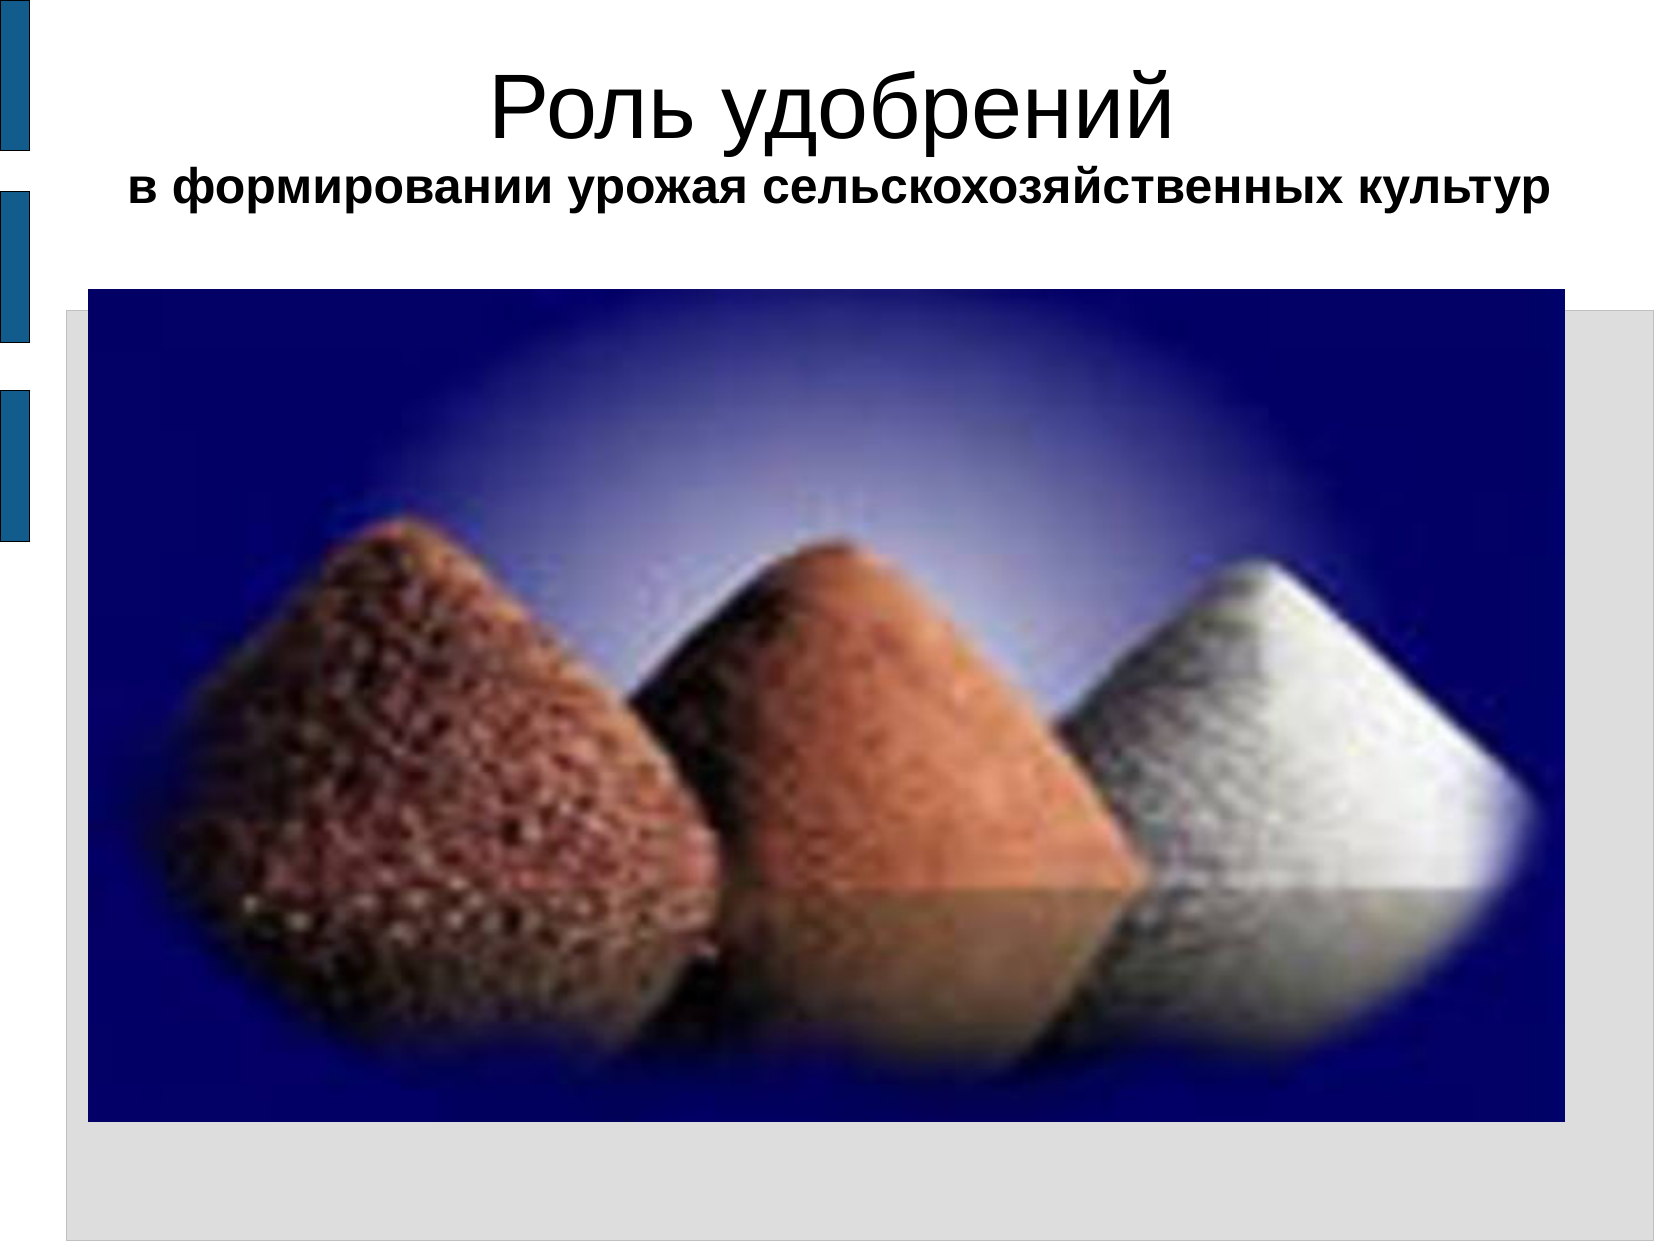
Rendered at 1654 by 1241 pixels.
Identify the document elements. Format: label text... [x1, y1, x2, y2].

picture [88, 289, 1565, 1123]
title Роль удобрений в формировании урожая сельскохозяйственных культур [88, 54, 1577, 318]
